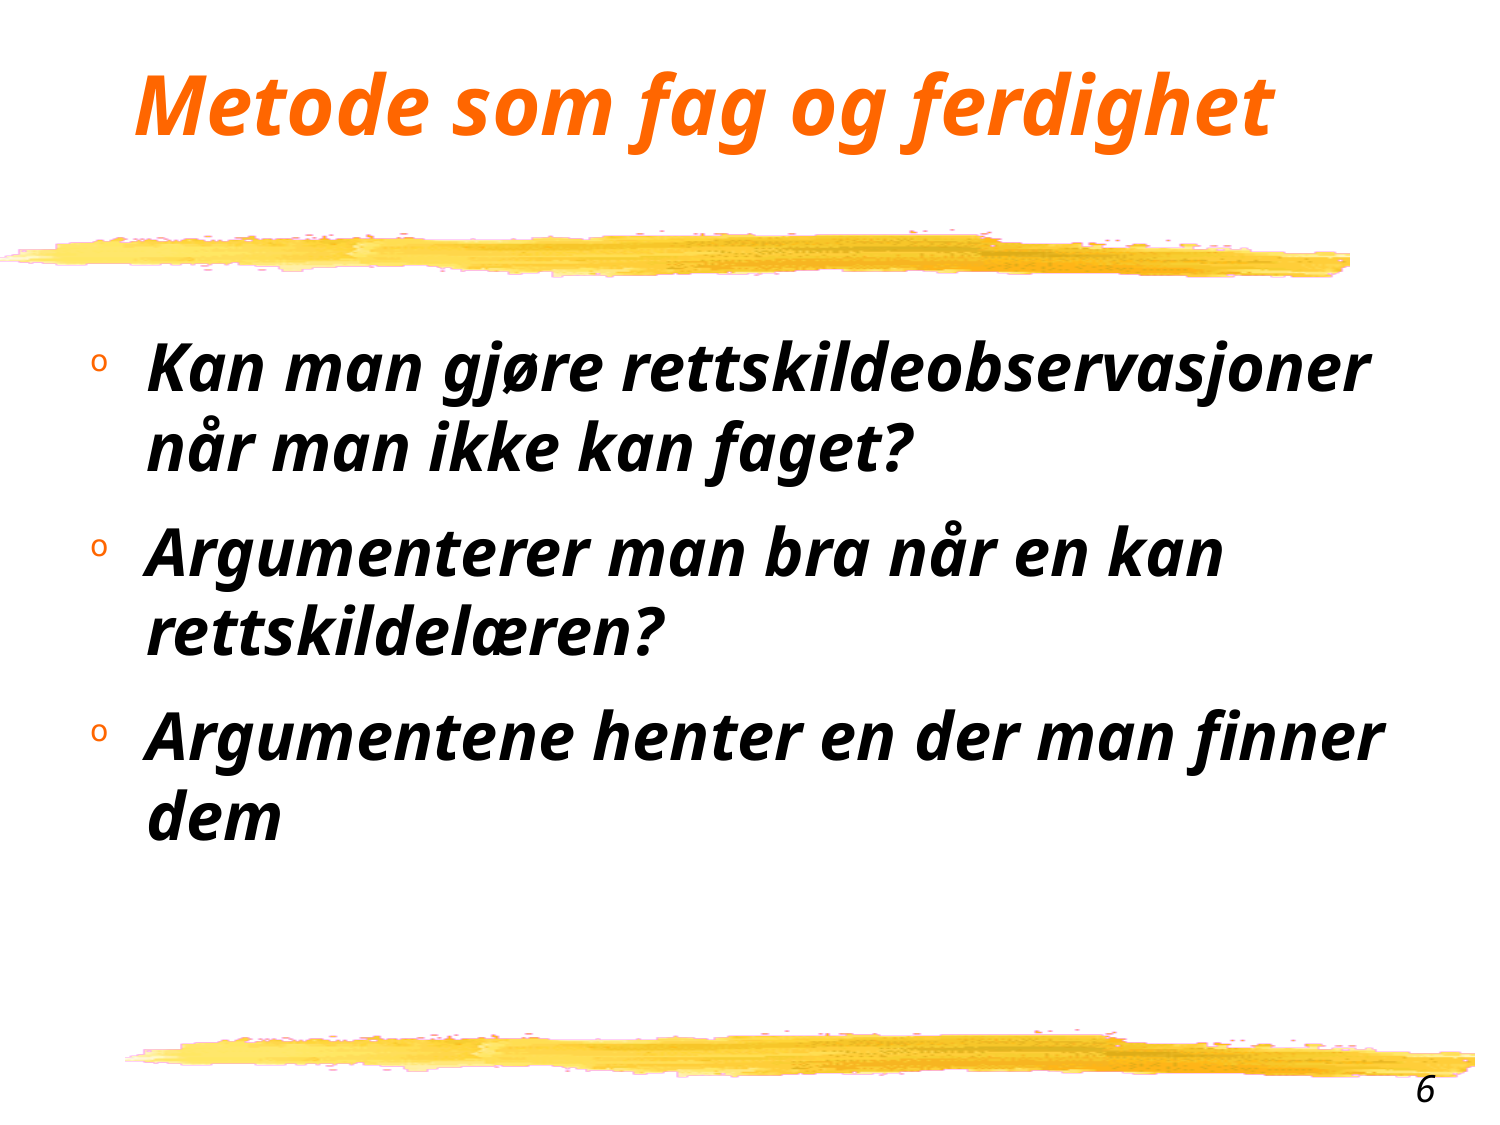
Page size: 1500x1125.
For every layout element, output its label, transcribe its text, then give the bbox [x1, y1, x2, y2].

picture [125, 1024, 1475, 1088]
picture [0, 224, 1350, 288]
list Kan man gjøre rettskildeobservasjoner når man ikke kan faget? Argumenterer man bra når en kan rettskildelæren? Argumentene henter en der man finner dem [75, 309, 1417, 1000]
title Metode som fag og ferdighet [66, 37, 1342, 225]
slide_number <number> [1400, 1050, 1500, 1125]
